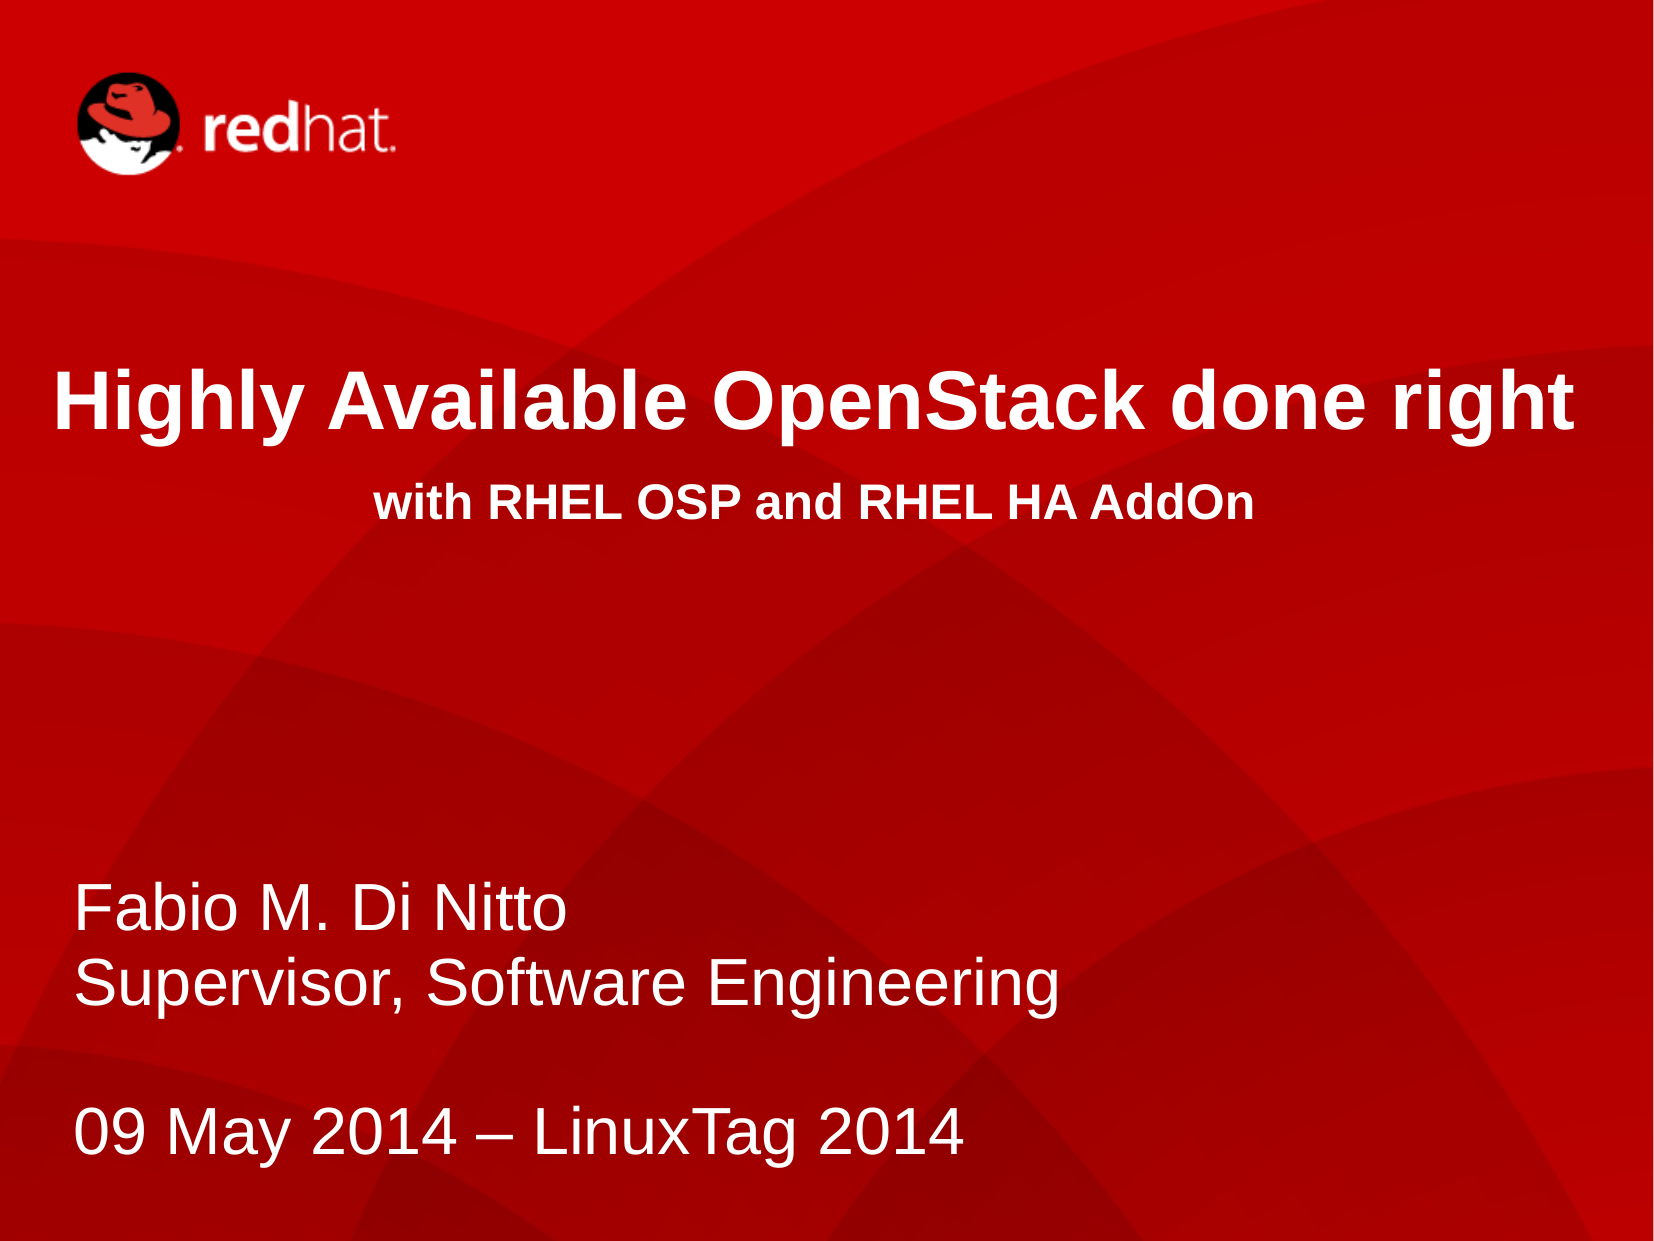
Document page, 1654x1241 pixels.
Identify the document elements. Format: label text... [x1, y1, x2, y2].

text_box Highly Available OpenStack done right with RHEL OSP and RHEL HA AddOn [37, 300, 1613, 492]
text_box Fabio M. Di Nitto Supervisor, Software Engineering 09 May 2014 – LinuxTag 2014 [58, 825, 1313, 1139]
picture [0, 0, 1654, 1241]
